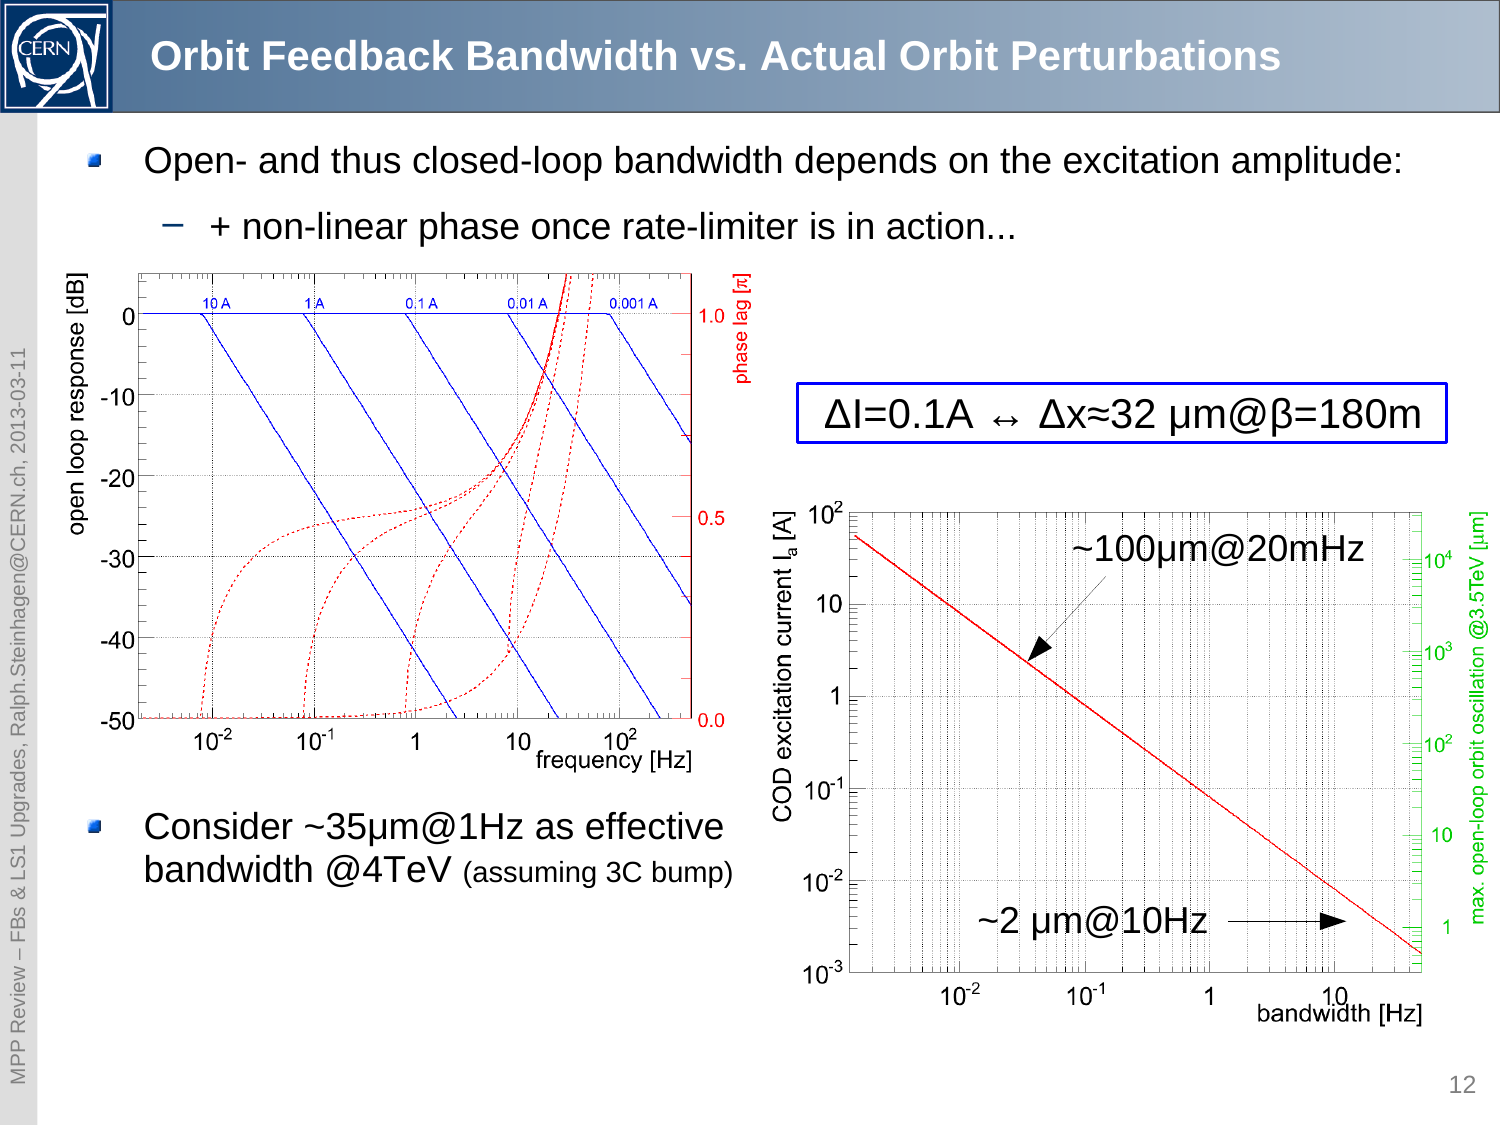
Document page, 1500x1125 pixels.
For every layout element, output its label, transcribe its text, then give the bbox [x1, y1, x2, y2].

text_box ~100μm@20mHz [1057, 519, 1381, 577]
title Orbit Feedback Bandwidth vs. Actual Orbit Perturbations [150, 0, 1329, 113]
picture [0, 0, 113, 113]
picture [761, 501, 1495, 1036]
text_box ~2 μm@10Hz [962, 891, 1224, 949]
picture [53, 263, 87, 780]
text_box ΔI=0.1A ↔ Δx≈32 μm@β=180m [809, 385, 1438, 441]
list Open- and thus closed-loop bandwidth depends on the excitation amplitude: + non-linear phase once rate-limiter is in action... Consider ~35μm@1Hz as effective bandwidth @4TeV (assuming 3C bump) [87, 137, 1438, 1030]
